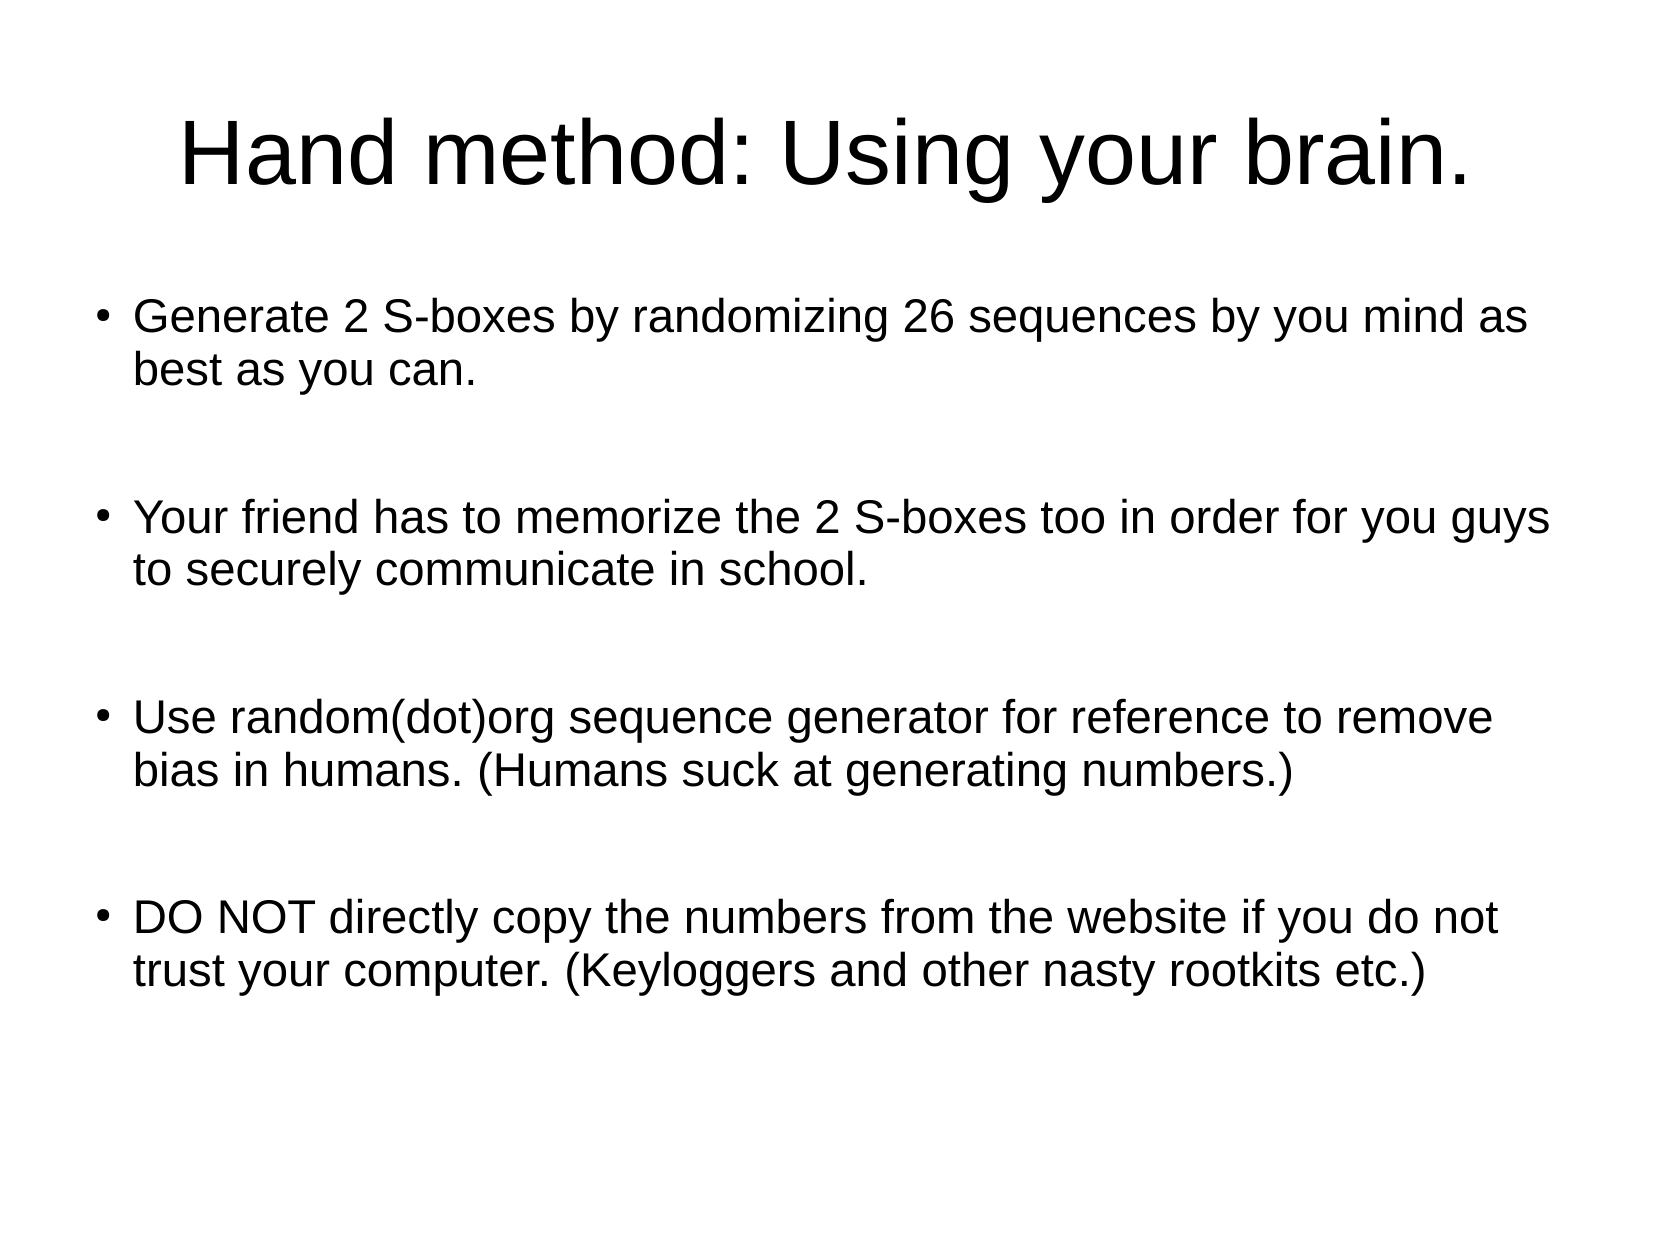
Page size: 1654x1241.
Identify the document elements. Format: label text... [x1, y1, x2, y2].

title Hand method: Using your brain. [82, 49, 1571, 257]
list Generate 2 S-boxes by randomizing 26 sequences by you mind as best as you can. Your friend has to memorize the 2 S-boxes too in order for you guys to securely communicate in school. Use random(dot)org sequence generator for reference to remove bias in humans. (Humans suck at generating numbers.) DO NOT directly copy the numbers from the website if you do not trust your computer. (Keyloggers and other nasty rootkits etc.) [82, 290, 1571, 1010]
